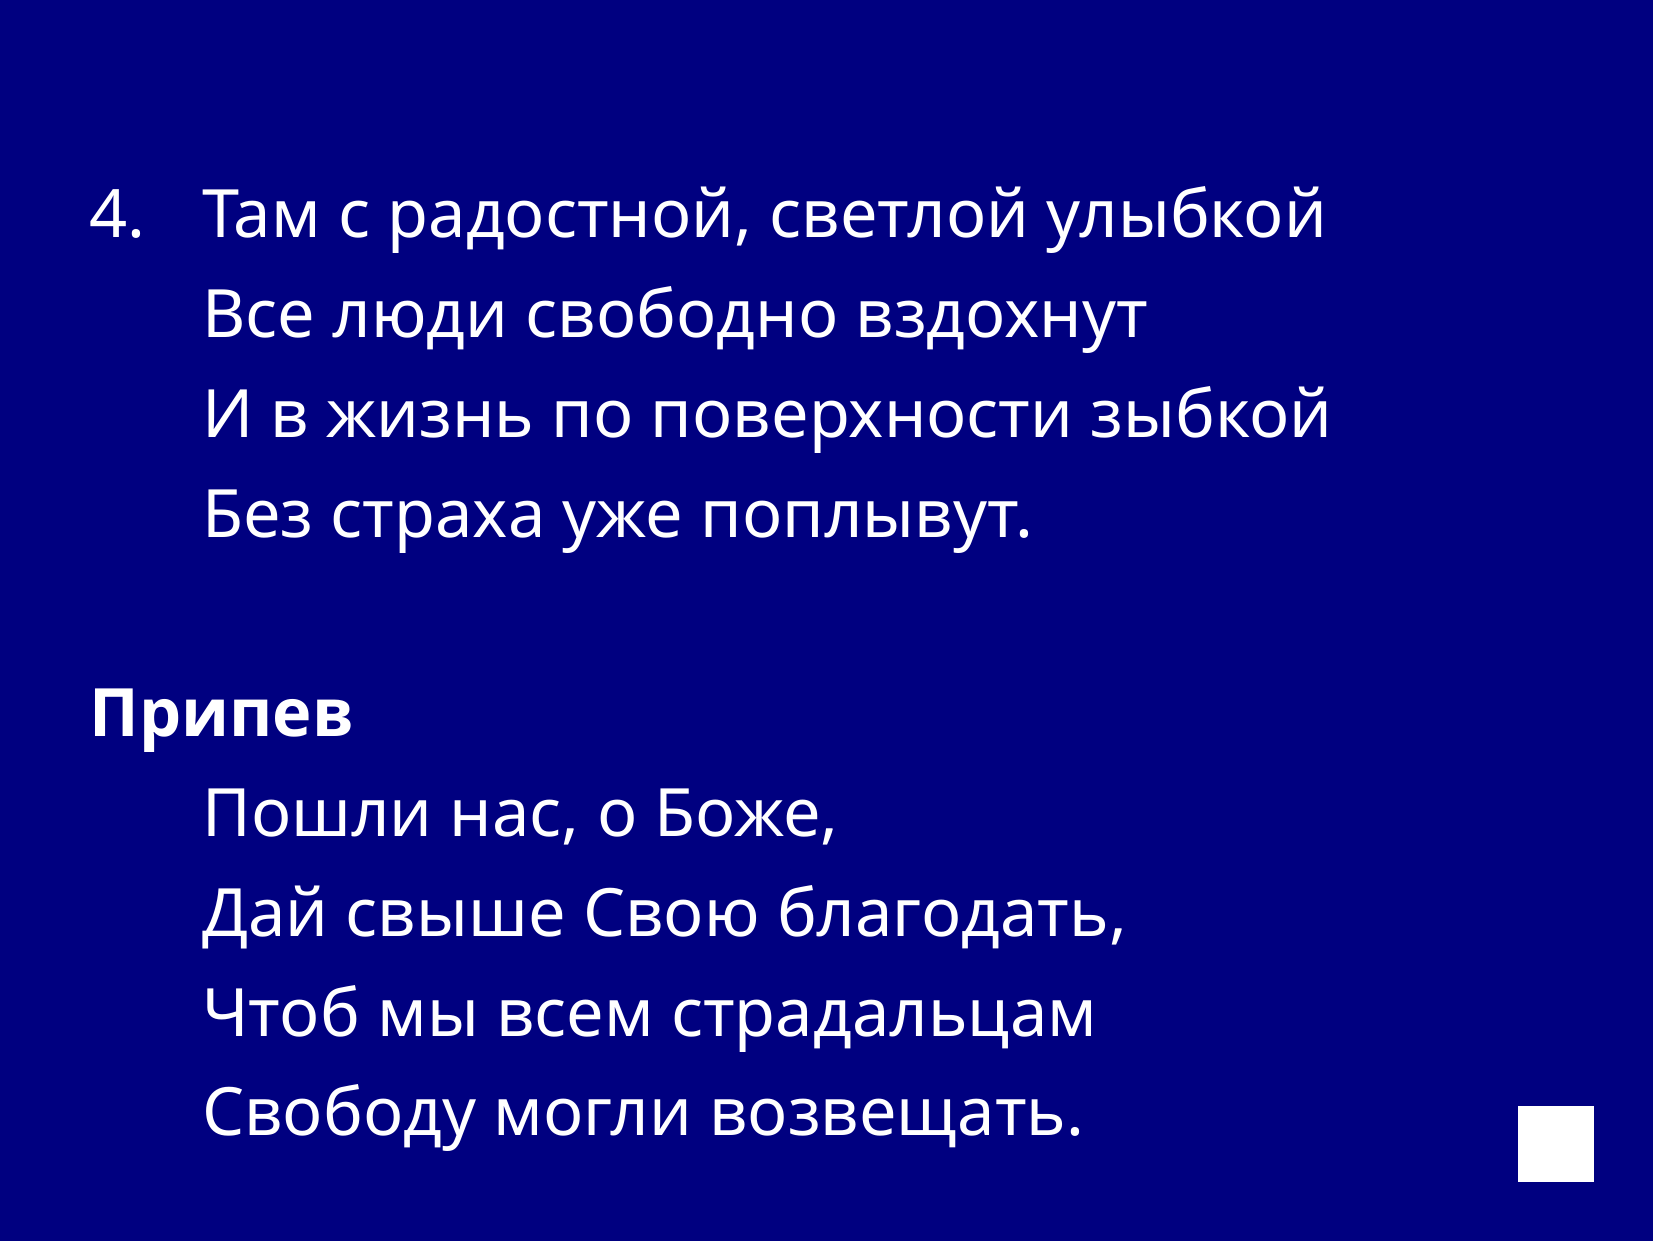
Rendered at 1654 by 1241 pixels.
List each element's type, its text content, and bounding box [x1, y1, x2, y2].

text_box [1518, 1106, 1594, 1182]
text_box 4. Там с радостной, светлой улыбкой Все люди свободно вздохнут И в жизнь по поверхности зыбкой Без страха уже поплывут. Припев Пошли нас, о Боже, Дай свыше Свою благодать, Чтоб мы всем страдальцам Свободу могли возвещать. [75, 150, 1576, 1163]
